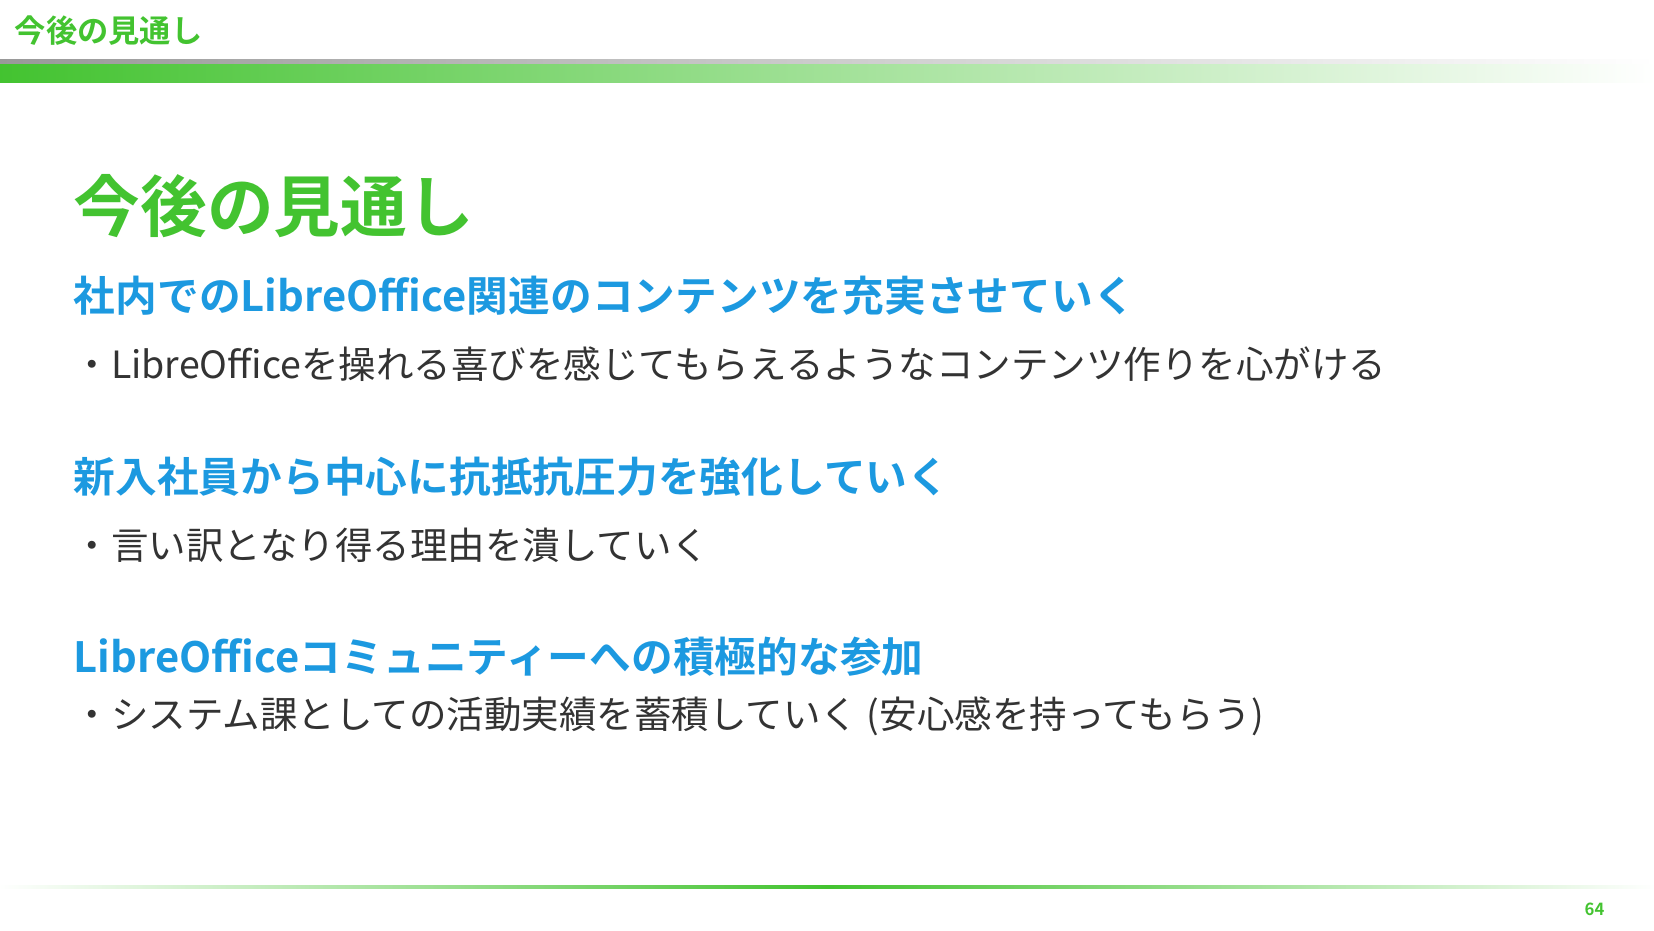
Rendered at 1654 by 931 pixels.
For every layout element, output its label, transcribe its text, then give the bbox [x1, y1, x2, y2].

text_box [0, 885, 1654, 889]
text_box <番号> [1535, 888, 1654, 928]
text_box [0, 59, 1654, 83]
text_box 今後の見通し 社内でのLibreOffice関連のコンテンツを充実させていく ・LibreOfficeを操れる喜びを感じてもらえるようなコンテンツ作りを心がける 新入社員から中心に抗抵抗圧力を強化していく ・言い訳となり得る理由を潰していく LibreOfficeコミュニティーへの積極的な参加 ・システム課としての活動実績を蓄積していく (安心感を持ってもらう) [59, 146, 1595, 756]
text_box 今後の見通し [0, 0, 1376, 59]
